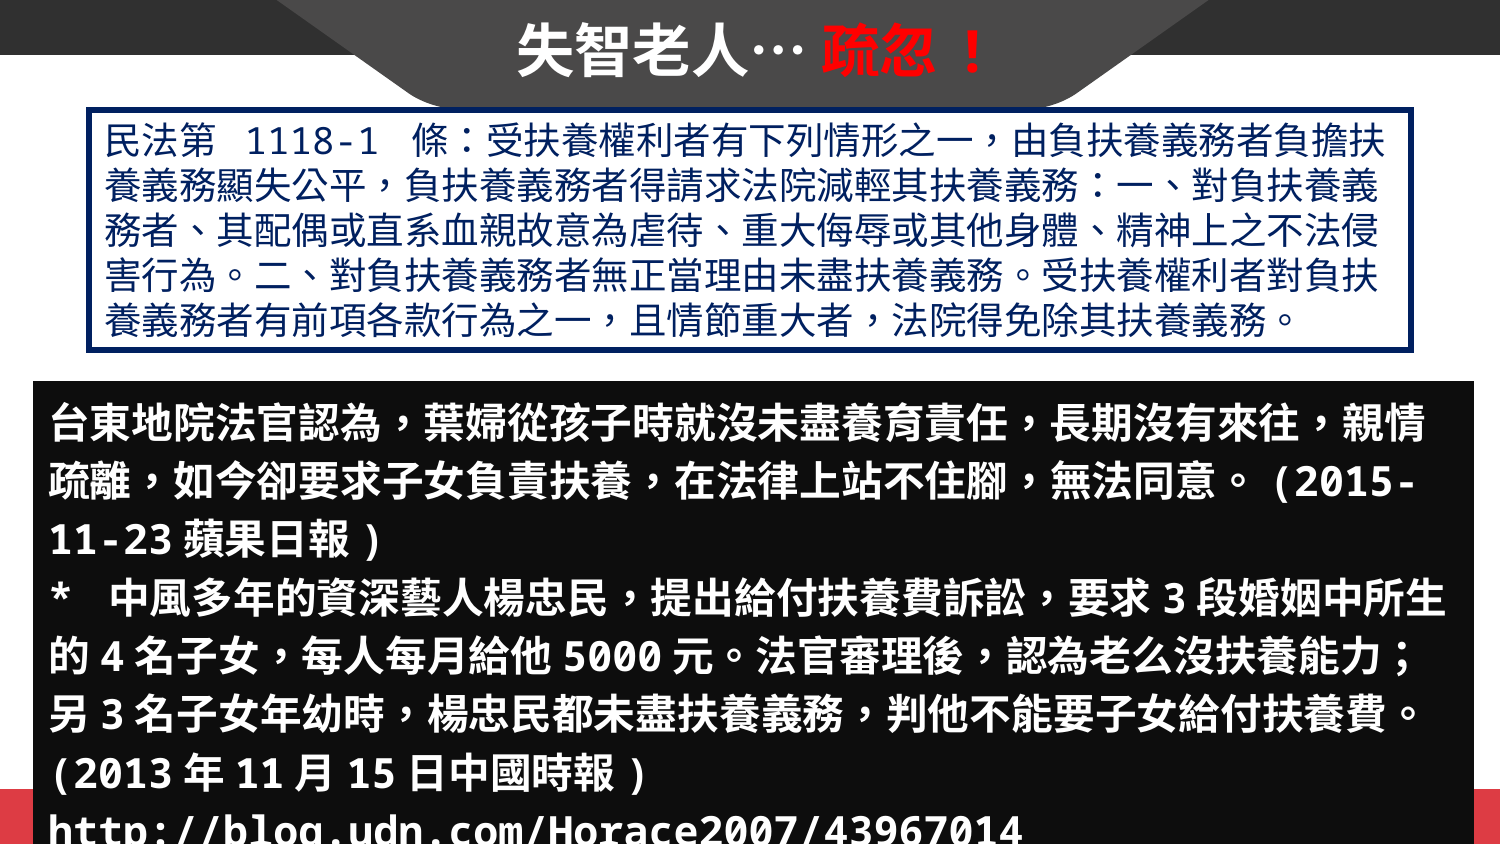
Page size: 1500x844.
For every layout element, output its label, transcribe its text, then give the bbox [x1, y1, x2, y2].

text_box [0, 789, 33, 844]
text_box [0, 0, 1500, 110]
text_box 民法第 1118-1 條：受扶養權利者有下列情形之一，由負扶養義務者負擔扶養義務顯失公平，負扶養義務者得請求法院減輕其扶養義務：一、對負扶養義務者、其配偶或直系血親故意為虐待、重大侮辱或其他身體、精神上之不法侵害行為。二、對負扶養義務者無正當理由未盡扶養義務。受扶養權利者對負扶養義務者有前項各款行為之一，且情節重大者，法院得免除其扶養義務。 [89, 110, 1411, 350]
text_box [1474, 789, 1500, 844]
text_box 失智老人… 疏忽 ! [501, 6, 1006, 110]
text_box 台東地院法官認為，葉婦從孩子時就沒未盡養育責任，長期沒有來往，親情疏離，如今卻要求子女負責扶養，在法律上站不住腳，無法同意。(2015-11-23蘋果日報) * 中風多年的資深藝人楊忠民，提出給付扶養費訴訟，要求3段婚姻中所生的4名子女，每人每月給他5000元。法官審理後，認為老么沒扶養能力；另3名子女年幼時，楊忠民都未盡扶養義務，判他不能要子女給付扶養費。(2013年11月15日中國時報) http://blog.udn.com/Horace2007/43967014 [33, 381, 1474, 844]
